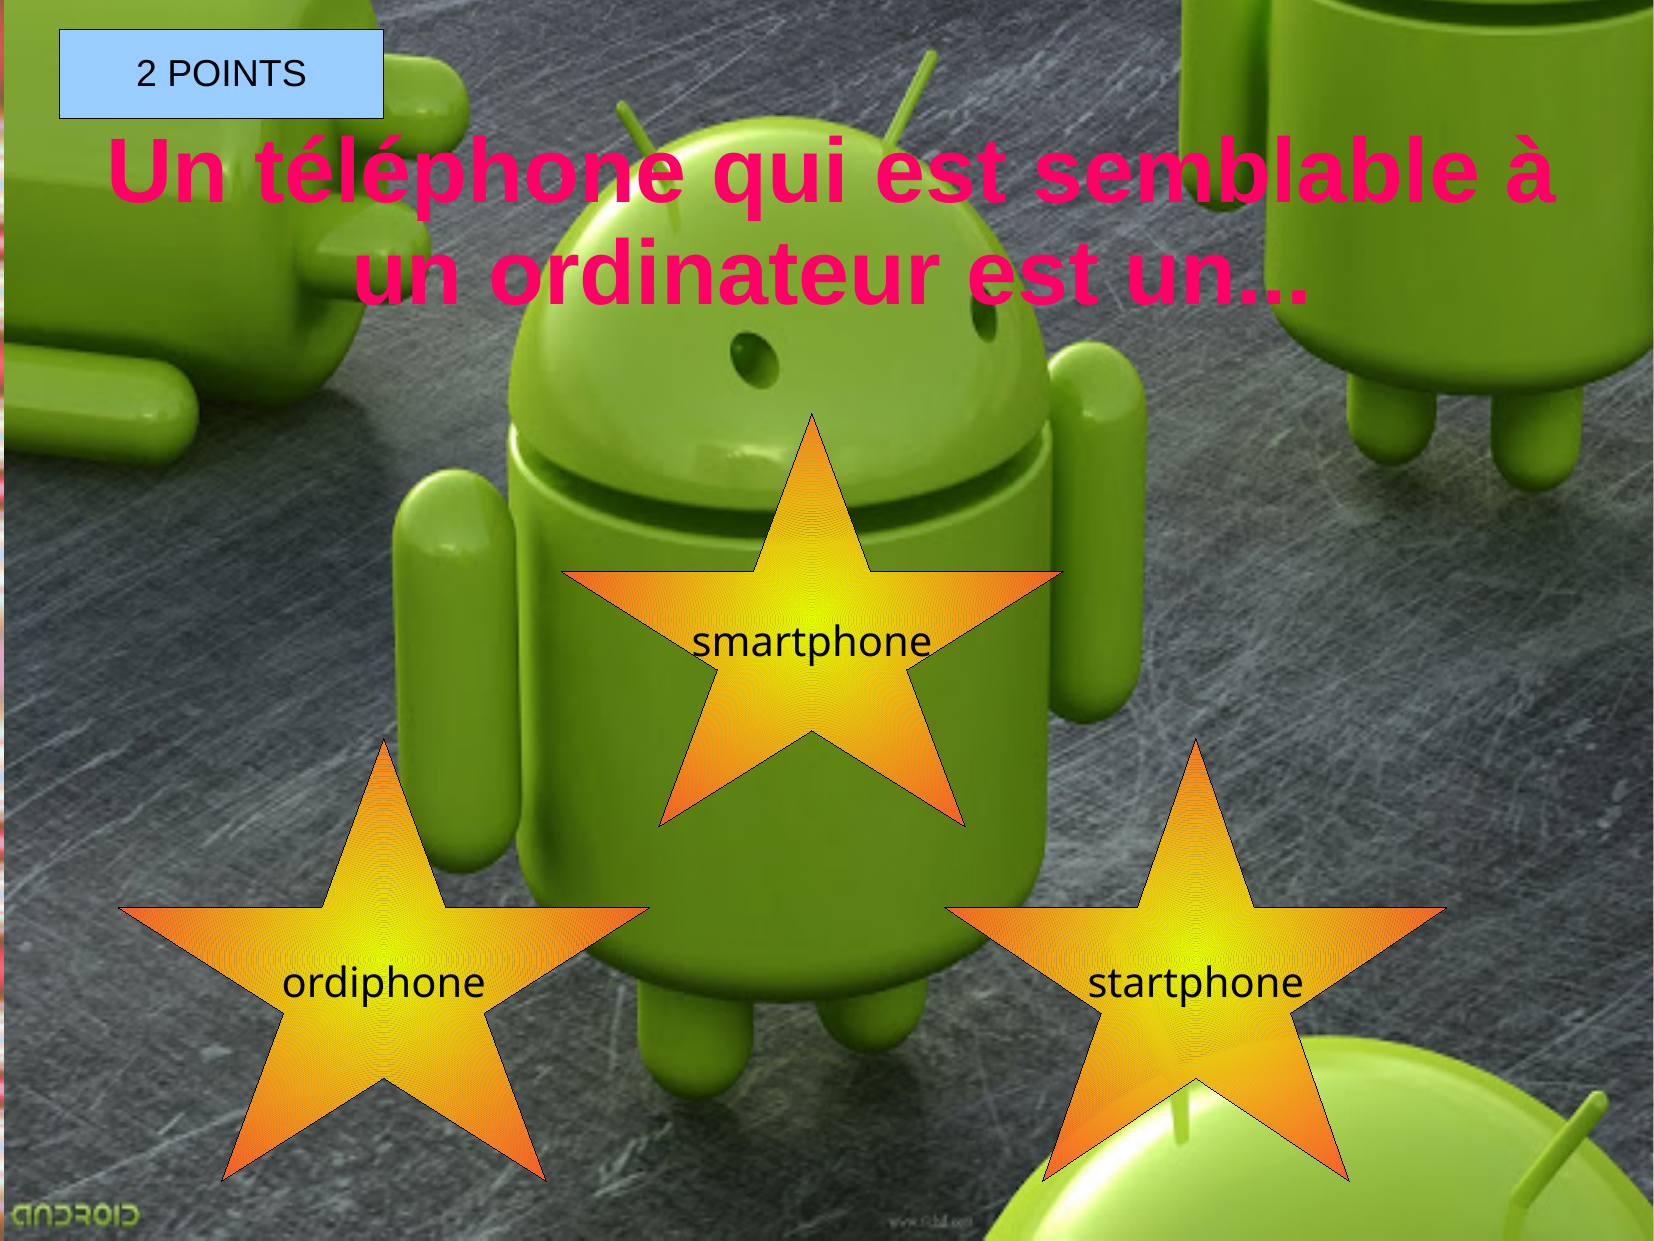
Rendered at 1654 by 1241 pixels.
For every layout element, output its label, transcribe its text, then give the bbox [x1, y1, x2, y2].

text_box 2 POINTS [59, 29, 384, 119]
text_box smartphone [561, 413, 1064, 827]
title Un téléphone qui est semblable à un ordinateur est un... [88, 118, 1577, 326]
picture [0, 0, 1654, 1241]
text_box ordiphone [118, 738, 650, 1182]
text_box startphone [944, 738, 1447, 1182]
